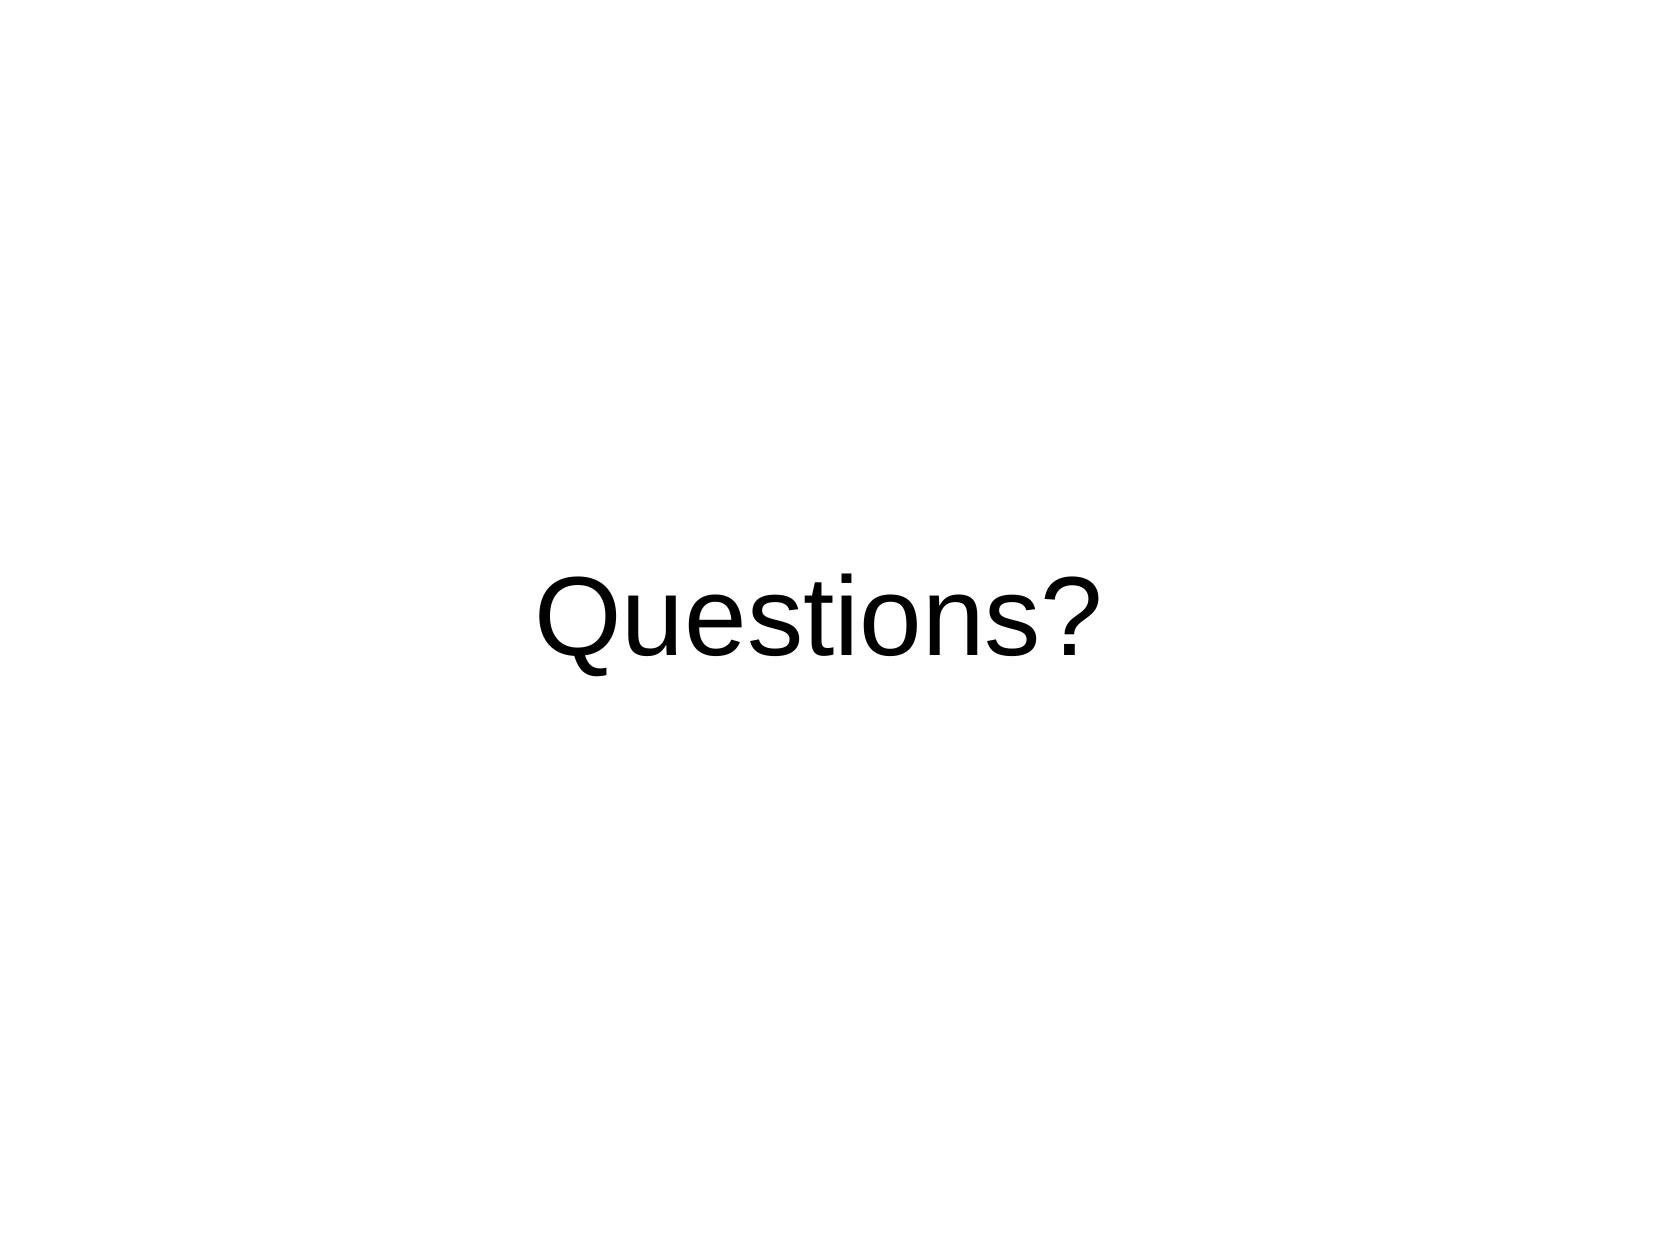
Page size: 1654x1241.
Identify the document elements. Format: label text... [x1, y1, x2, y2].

title Questions? [75, 512, 1564, 721]
